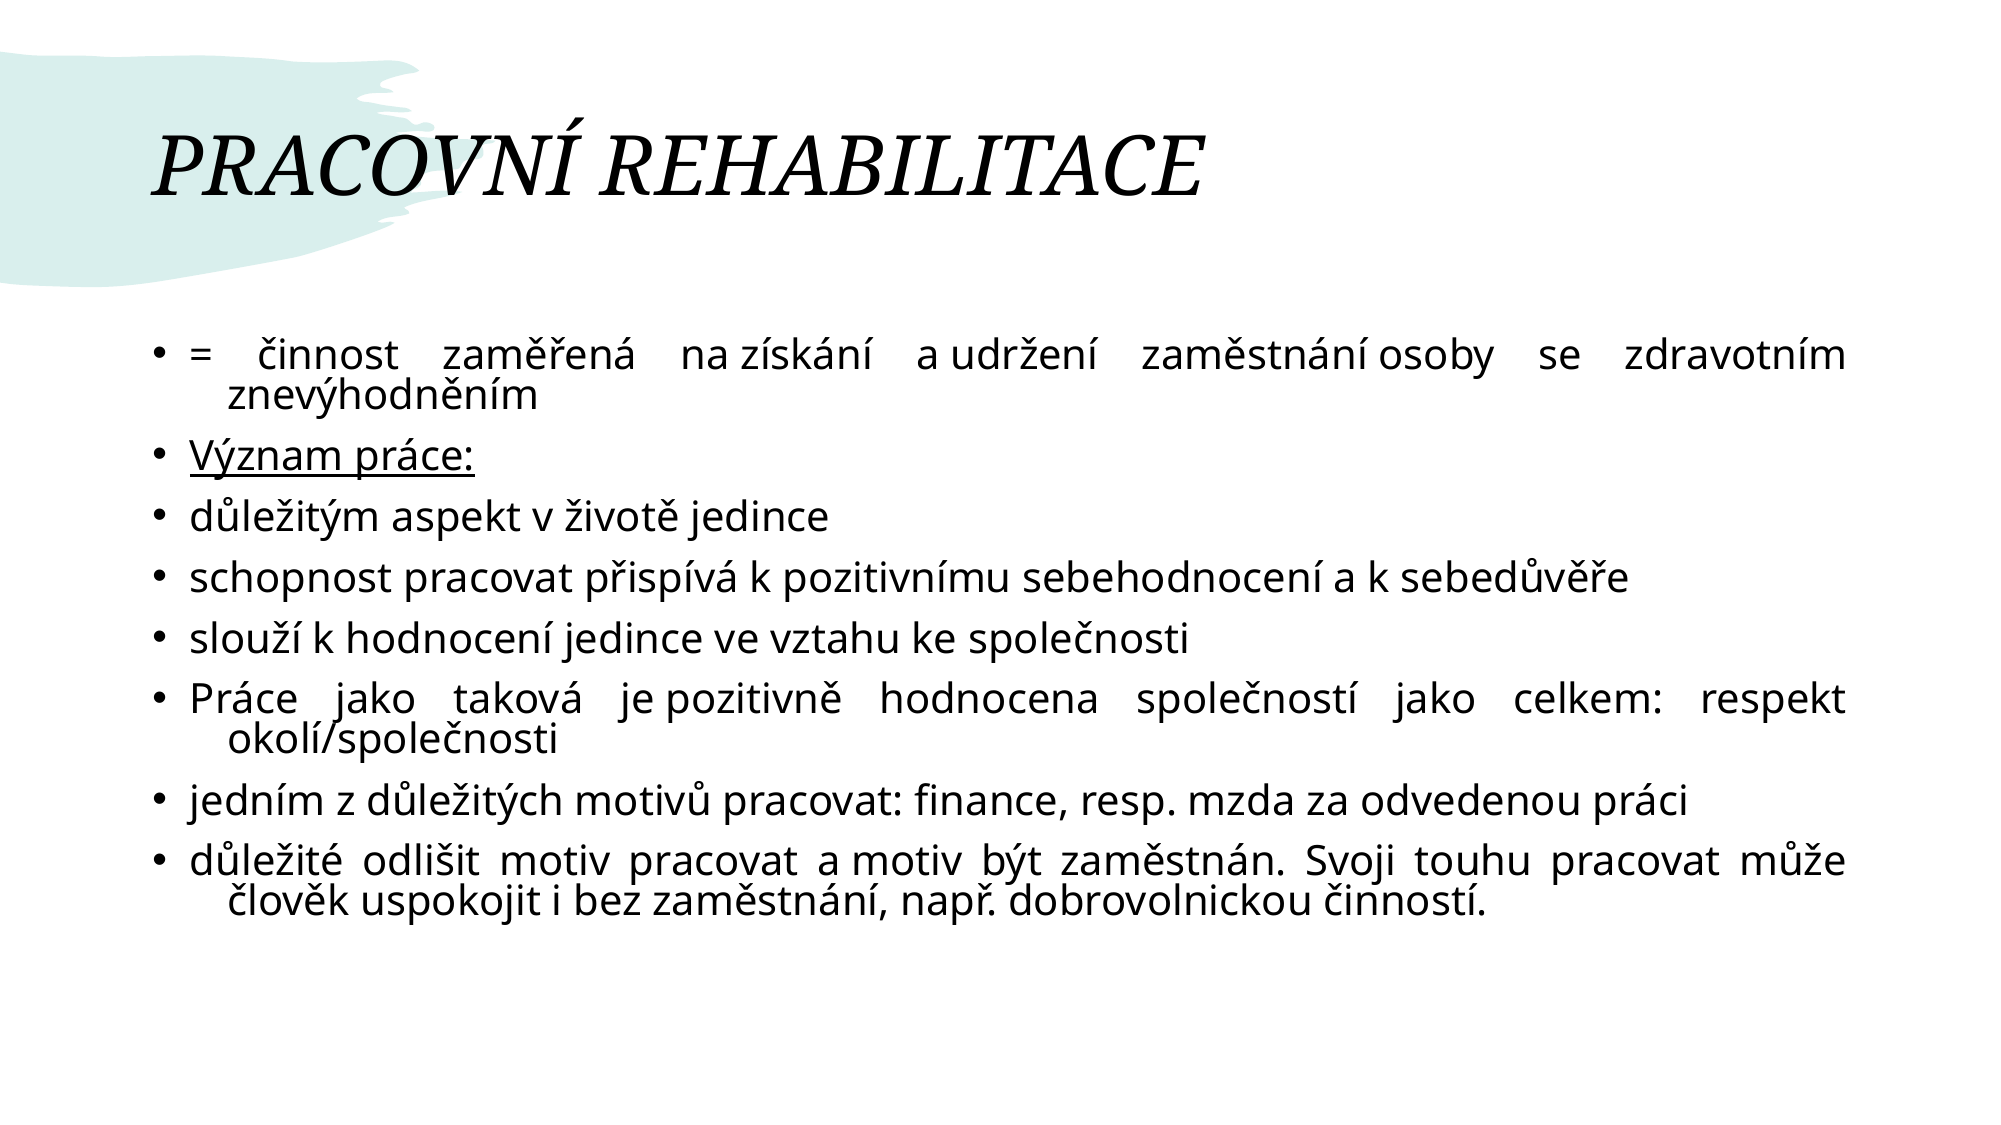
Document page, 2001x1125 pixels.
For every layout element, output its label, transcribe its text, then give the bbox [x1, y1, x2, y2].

list = činnost zaměřená na získání a udržení zaměstnání osoby se zdravotním znevýhodněním Význam práce: důležitým aspekt v životě jedince schopnost pracovat přispívá k pozitivnímu sebehodnocení a k sebedůvěře slouží k hodnocení jedince ve vztahu ke společnosti Práce jako taková je pozitivně hodnocena společností jako celkem: respekt okolí/společnosti jedním z důležitých motivů pracovat: finance, resp. mzda za odvedenou práci důležité odlišit motiv pracovat a motiv být zaměstnán. Svoji touhu pracovat může člověk uspokojit i bez zaměstnání, např. dobrovolnickou činností. [137, 329, 1863, 1013]
title PRACOVNÍ REHABILITACE [137, 59, 1863, 278]
